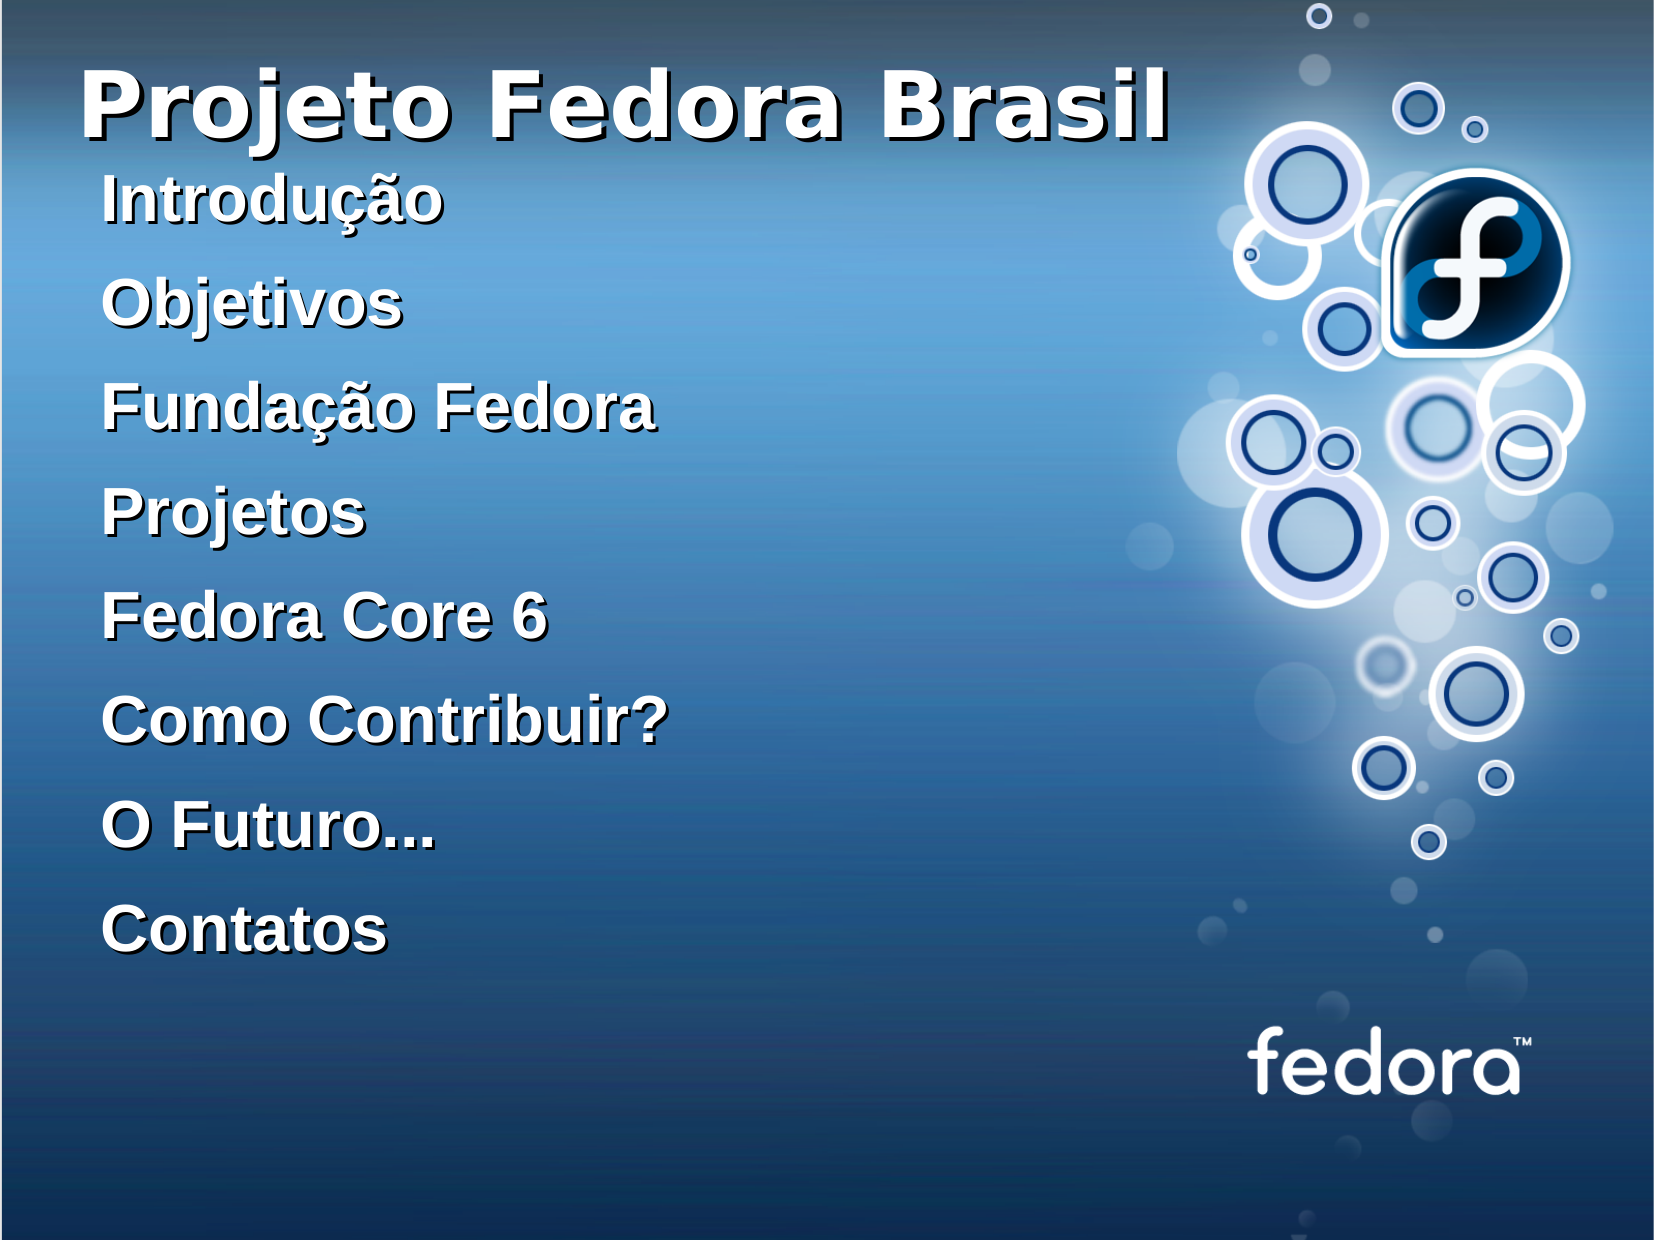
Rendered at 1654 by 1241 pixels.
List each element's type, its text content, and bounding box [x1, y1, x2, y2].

list Introdução Objetivos Fundação Fedora Projetos Fedora Core 6 Como Contribuir? O Futuro... Contatos [82, 161, 1388, 1174]
picture [1, 0, 1654, 1240]
title Projeto Fedora Brasil [76, 2, 1565, 210]
